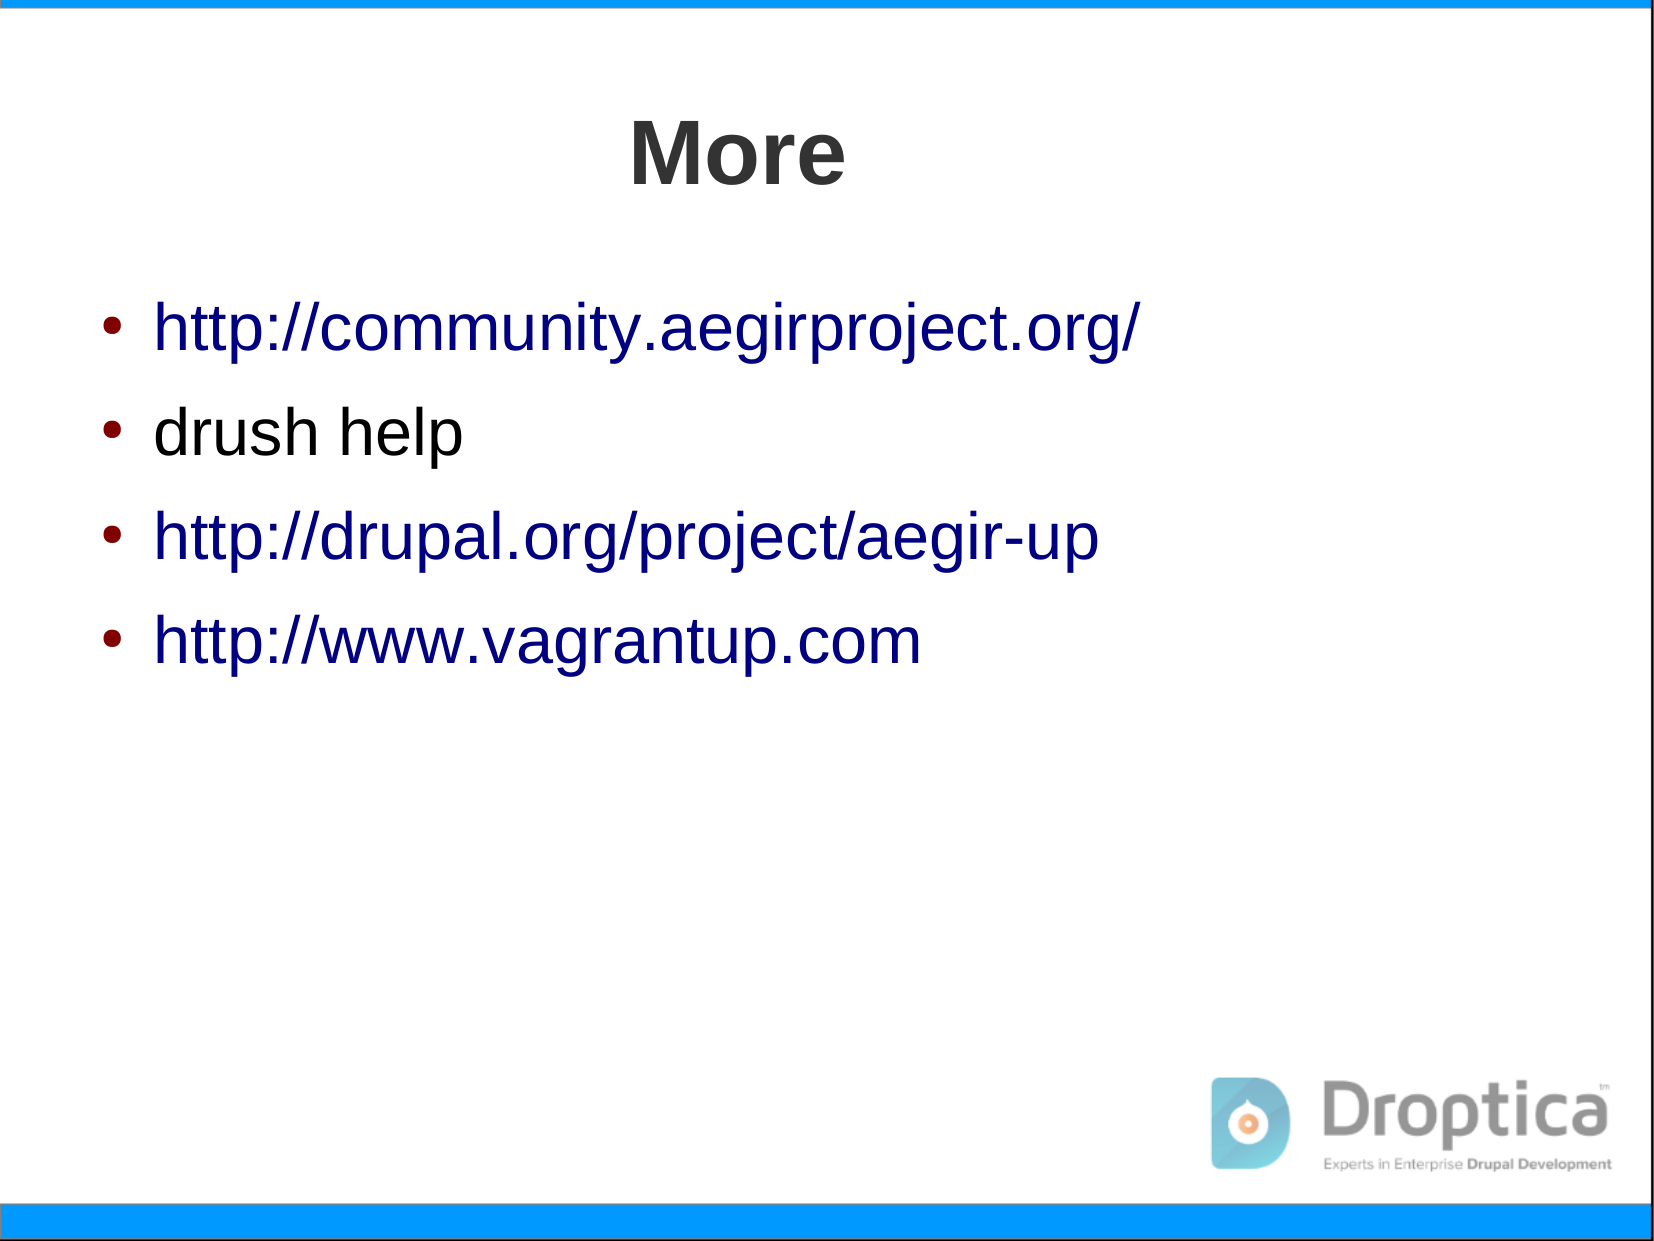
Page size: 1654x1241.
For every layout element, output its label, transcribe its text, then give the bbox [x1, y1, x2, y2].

title More [59, 49, 1418, 257]
picture [0, 0, 1654, 1241]
list http://community.aegirproject.org/ drush help http://drupal.org/project/aegir-up http://www.vagrantup.com [82, 290, 1418, 1010]
